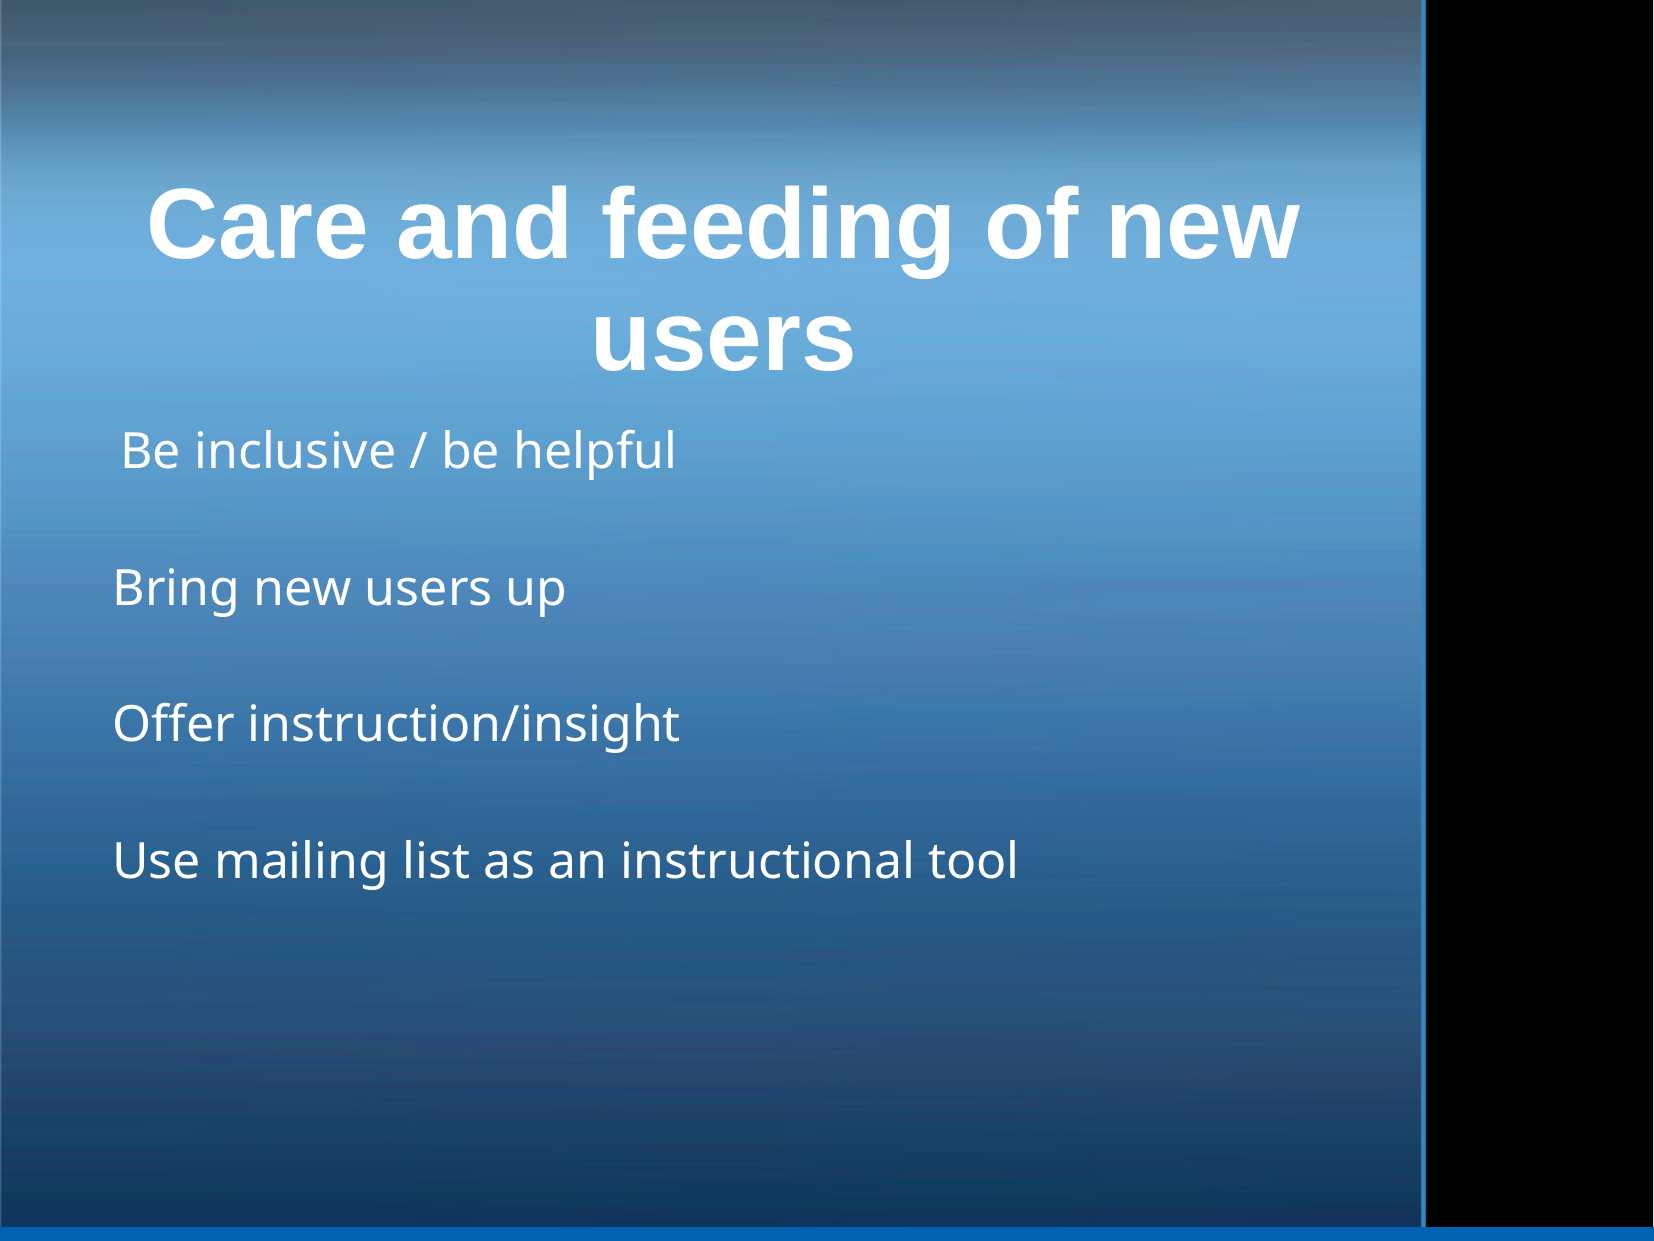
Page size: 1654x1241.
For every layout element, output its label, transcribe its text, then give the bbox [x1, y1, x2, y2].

picture [0, 0, 1654, 1227]
title Care and feeding of new users [0, 176, 1448, 384]
title Be inclusive / be helpful Bring new users up Offer instruction/insight Use mailing list as an instructional tool [112, 436, 1351, 940]
